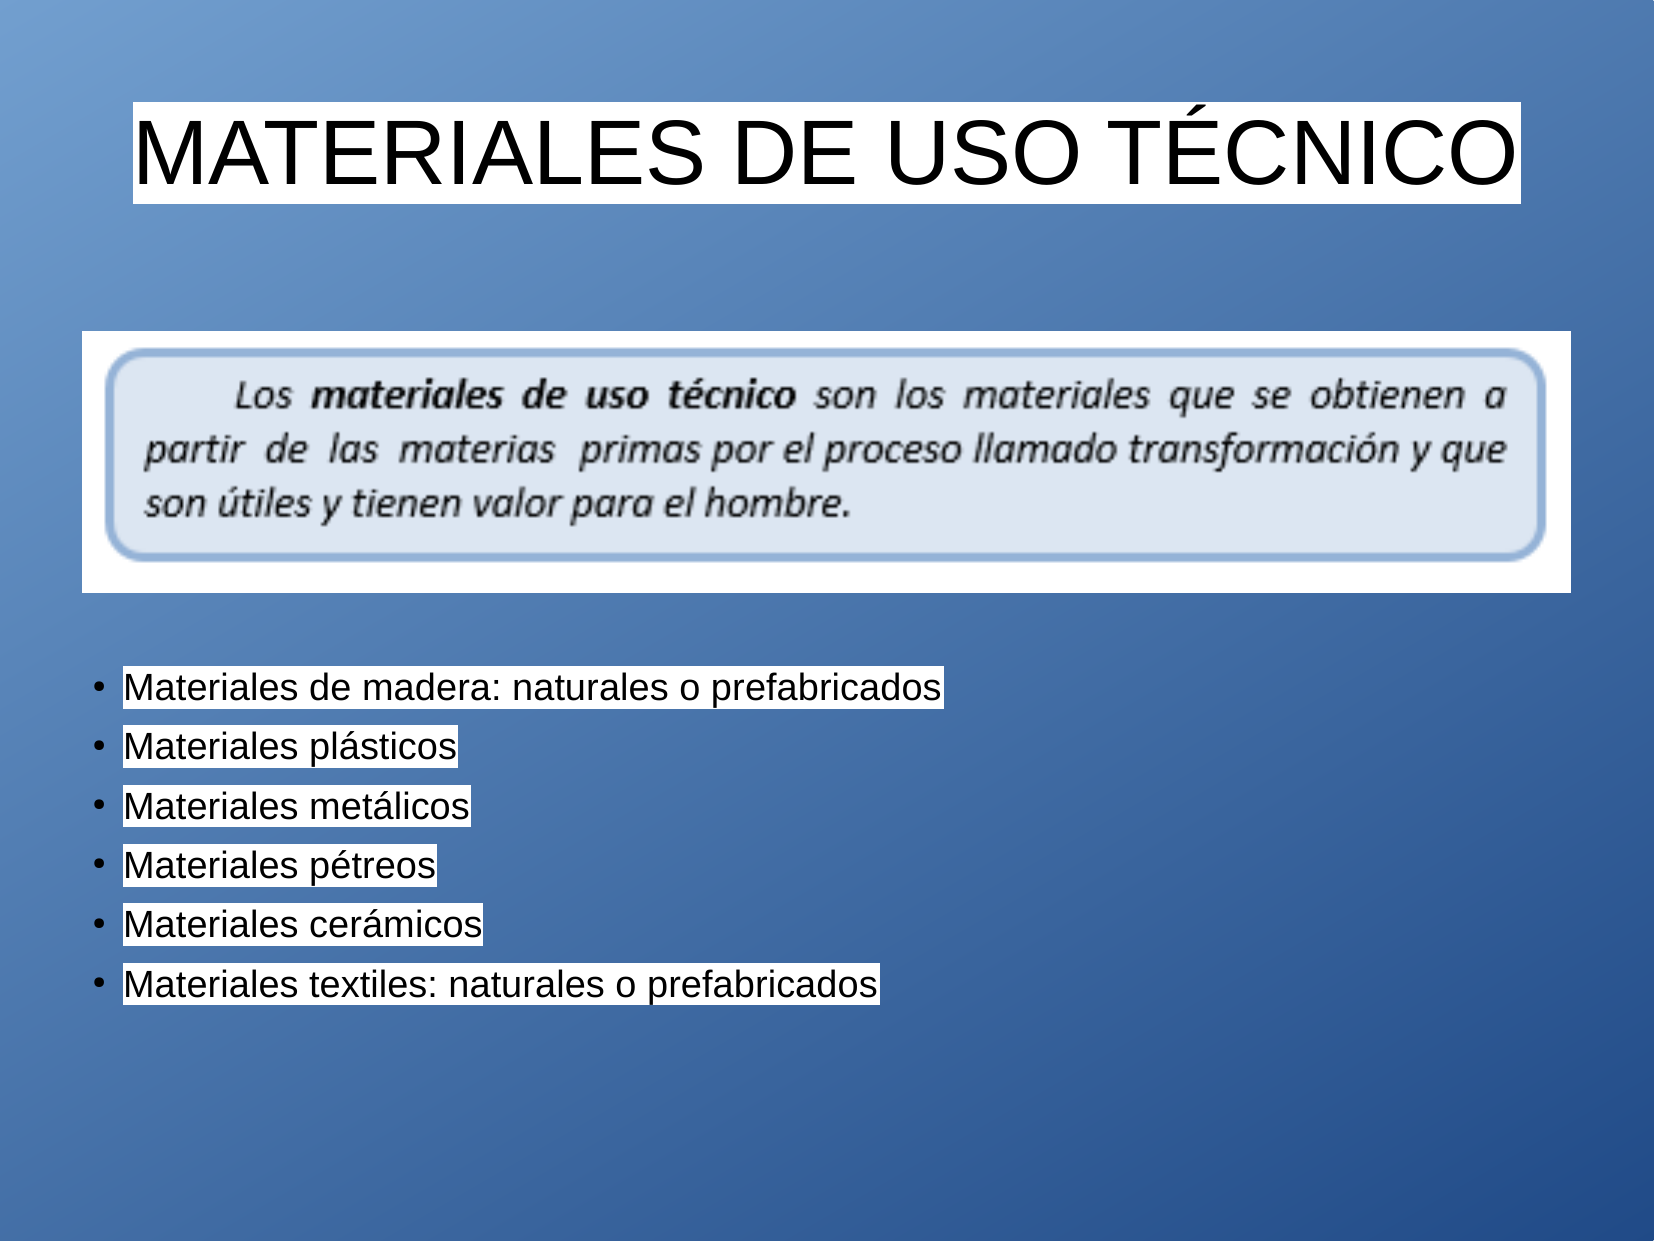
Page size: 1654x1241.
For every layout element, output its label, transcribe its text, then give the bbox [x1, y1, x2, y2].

list Materiales de madera: naturales o prefabricados Materiales plásticos Materiales metálicos Materiales pétreos Materiales cerámicos Materiales textiles: naturales o prefabricados [82, 665, 1571, 1009]
picture [82, 331, 1571, 593]
title MATERIALES DE USO TÉCNICO [82, 49, 1571, 257]
